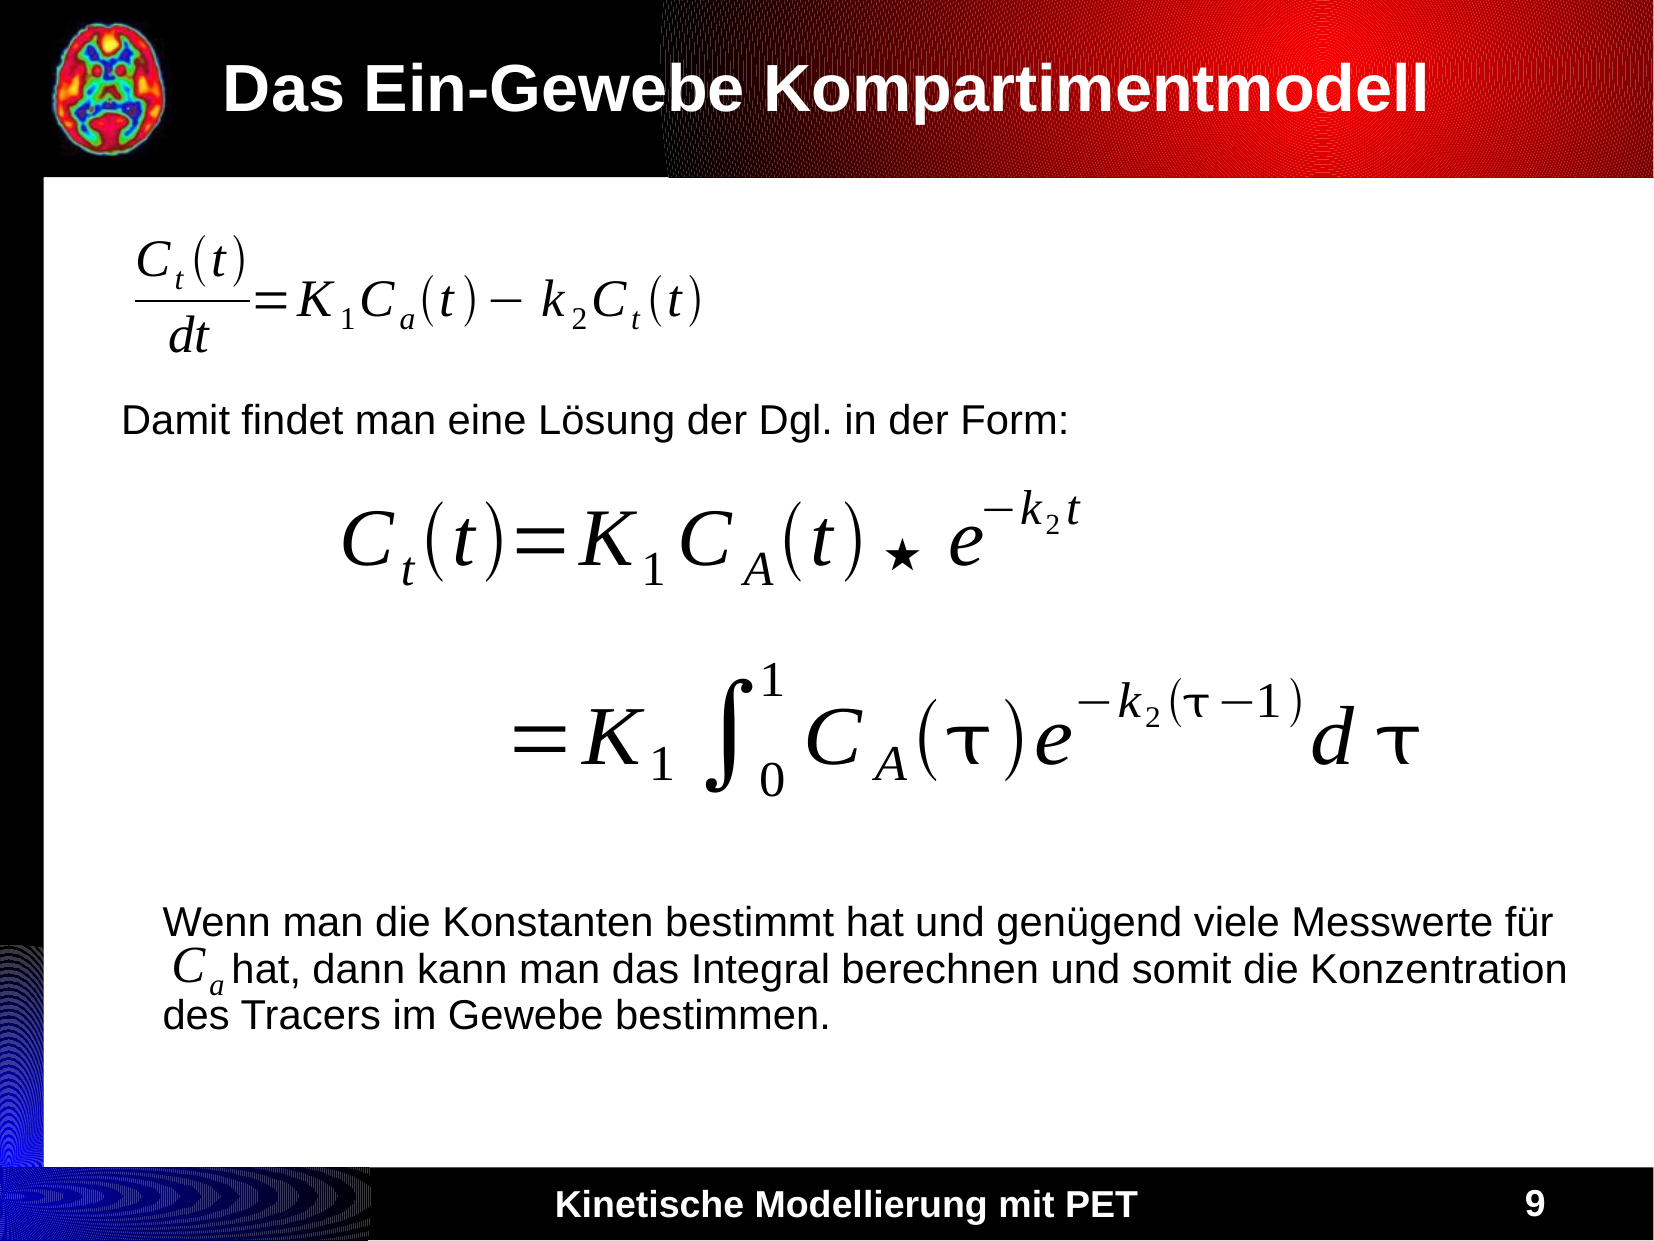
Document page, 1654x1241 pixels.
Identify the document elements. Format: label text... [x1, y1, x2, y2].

text_box [1539, 0, 1654, 178]
chart [318, 478, 1100, 598]
text_box Wenn man die Konstanten bestimmt hat und genügend viele Messwerte für hat, dann kann man das Integral berechnen und somit die Konzentration des Tracers im Gewebe bestimmen. [147, 891, 1595, 1047]
chart [158, 937, 237, 1004]
chart [472, 649, 1447, 810]
title Das Ein-Gewebe Kompartimentmodell [115, 0, 1539, 178]
text_box Damit findet man eine Lösung der Dgl. in der Form: [106, 389, 1111, 452]
text_box [0, 0, 1654, 1241]
text_box 55 [1422, 1175, 1649, 1234]
text_box Kinetische Modellierung mit PET [512, 1176, 1182, 1235]
chart [118, 230, 716, 367]
picture [51, 17, 115, 160]
